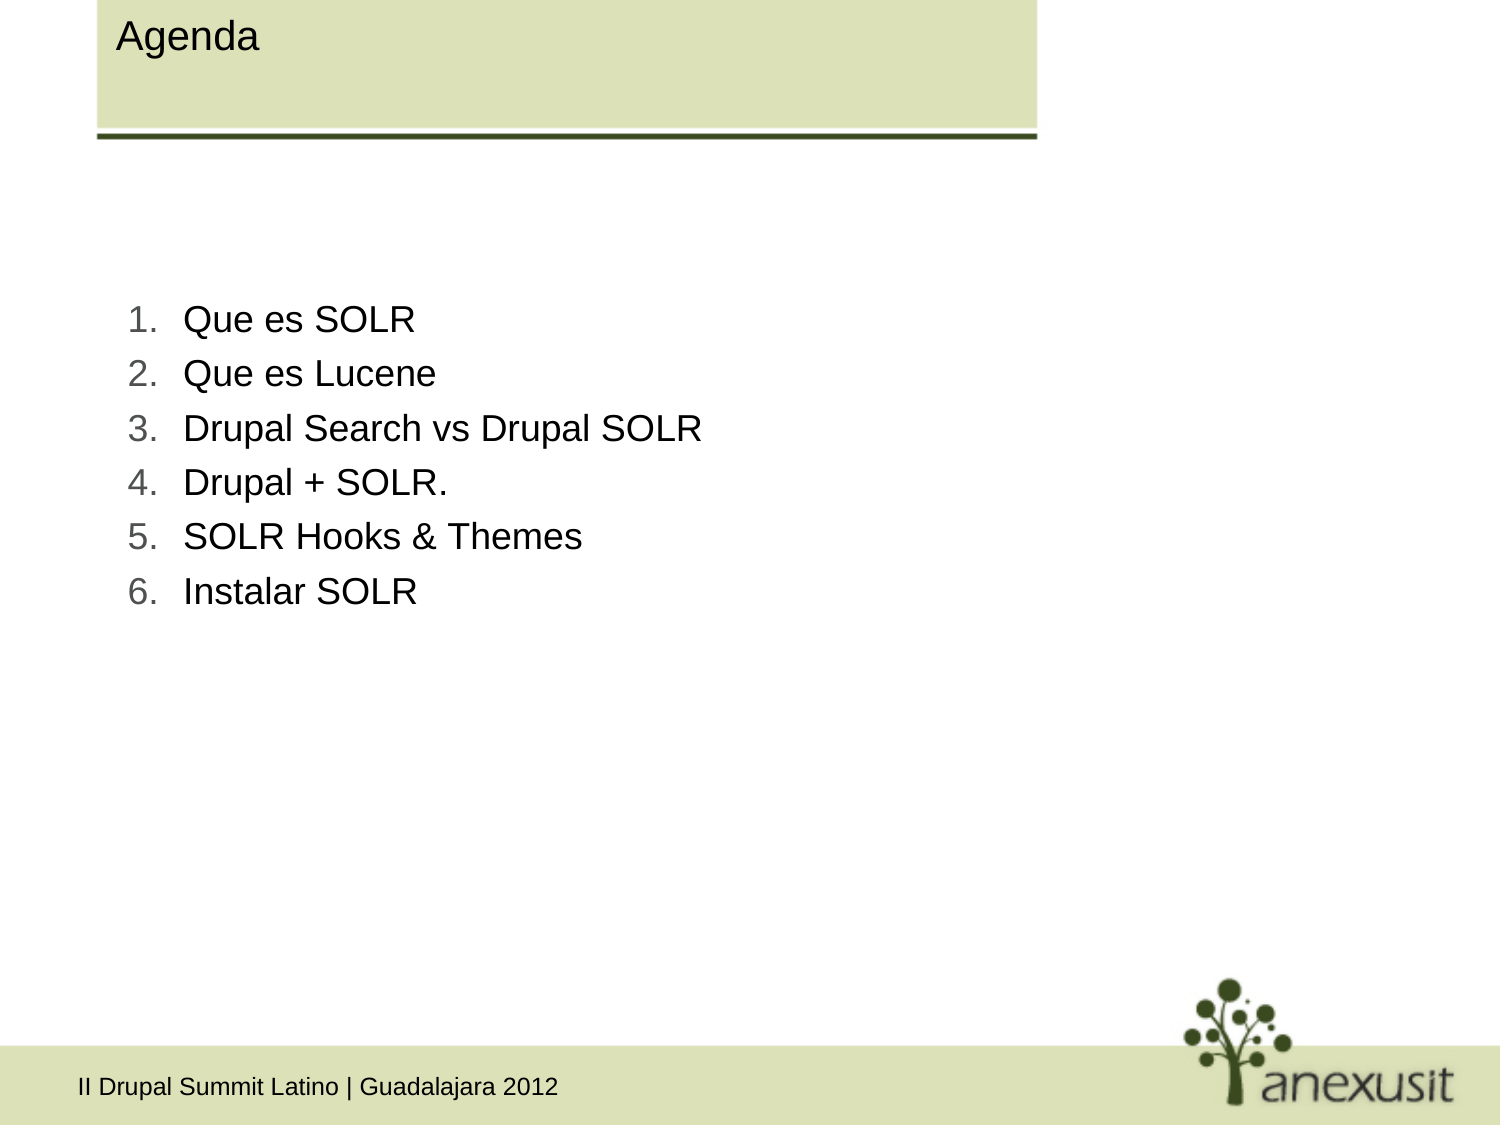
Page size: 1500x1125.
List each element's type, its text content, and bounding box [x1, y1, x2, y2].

picture [0, 0, 1500, 1125]
text_box II Drupal Summit Latino | Guadalajara 2012 [63, 1062, 1064, 1109]
text_box Que es SOLR Que es Lucene Drupal Search vs Drupal SOLR Drupal + SOLR. SOLR Hooks & Themes Instalar SOLR [112, 287, 1438, 783]
text_box Agenda [100, 0, 827, 119]
